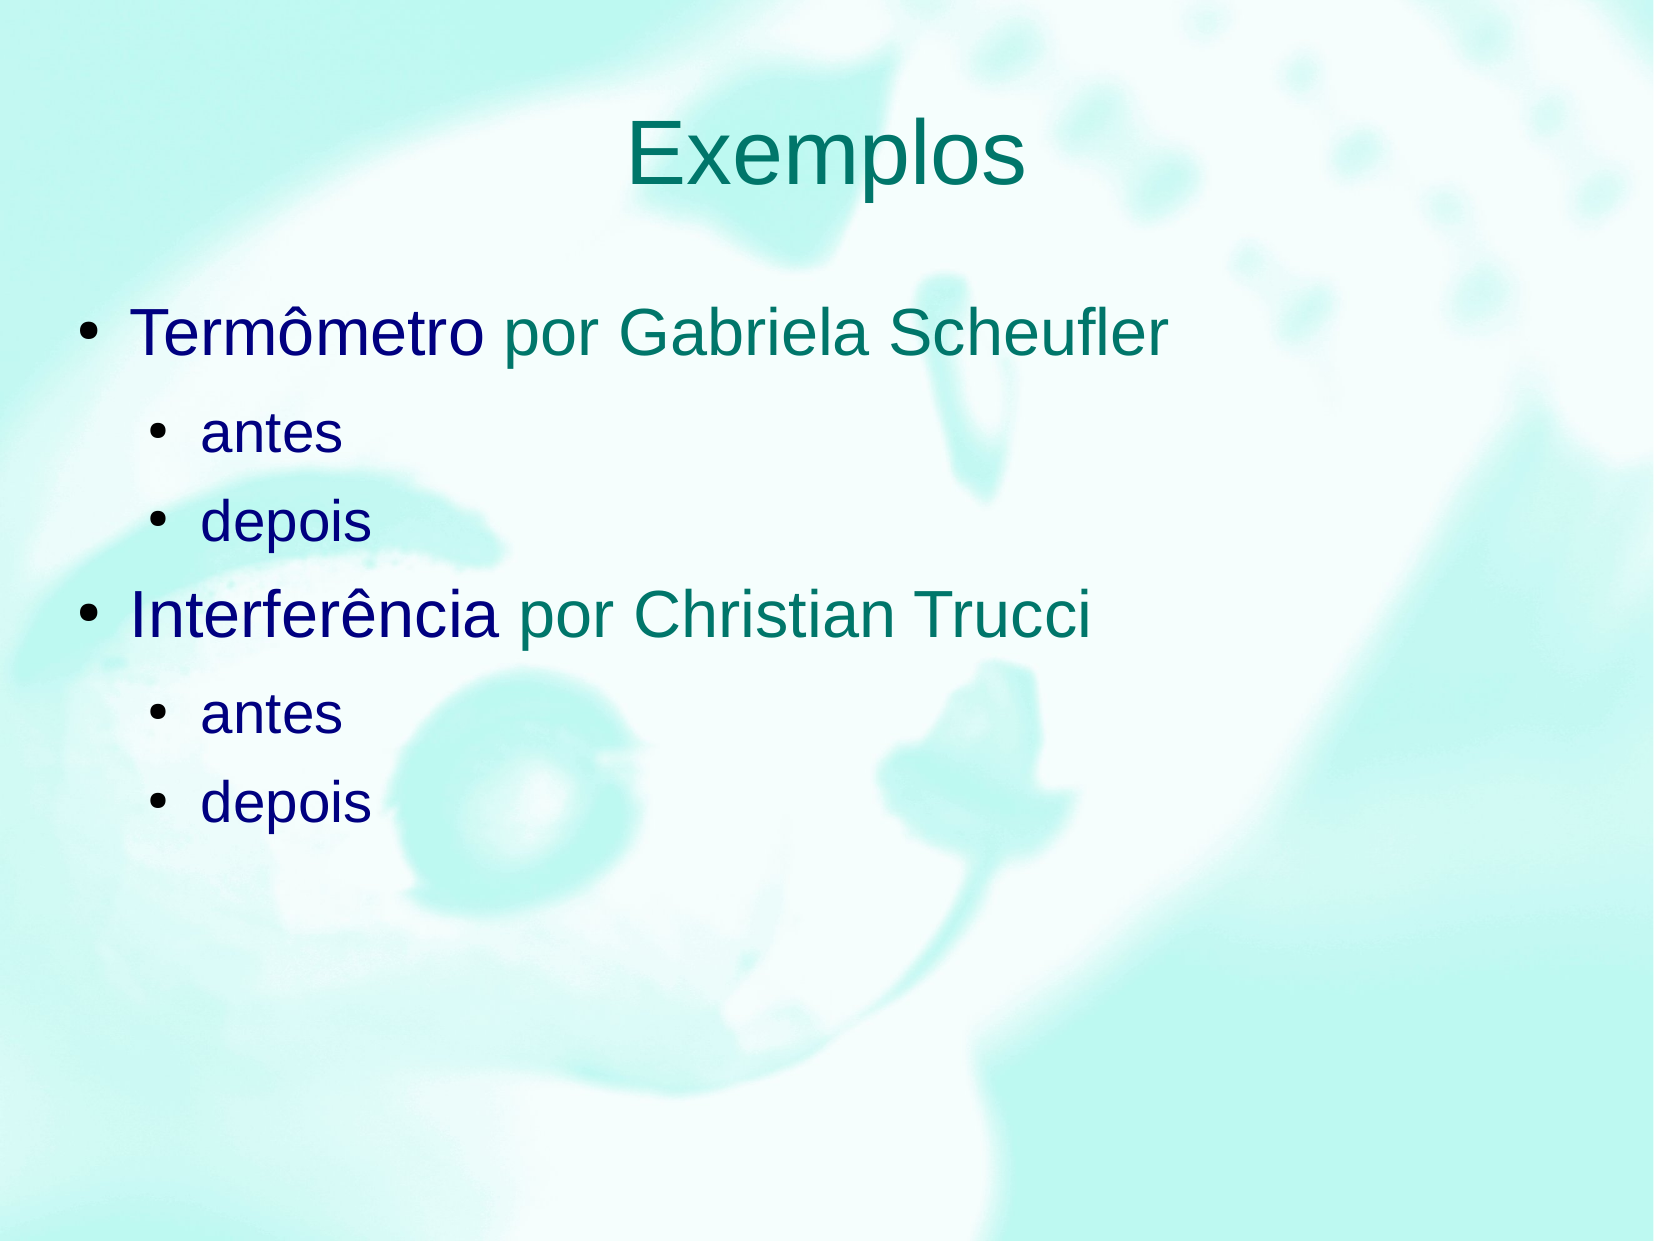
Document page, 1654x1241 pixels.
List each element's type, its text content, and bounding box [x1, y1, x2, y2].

picture [0, 0, 1654, 1241]
list Termômetro por Gabriela Scheufler antes depois Interferência por Christian Trucci antes depois [59, 295, 1548, 1114]
title Exemplos [82, 56, 1571, 250]
